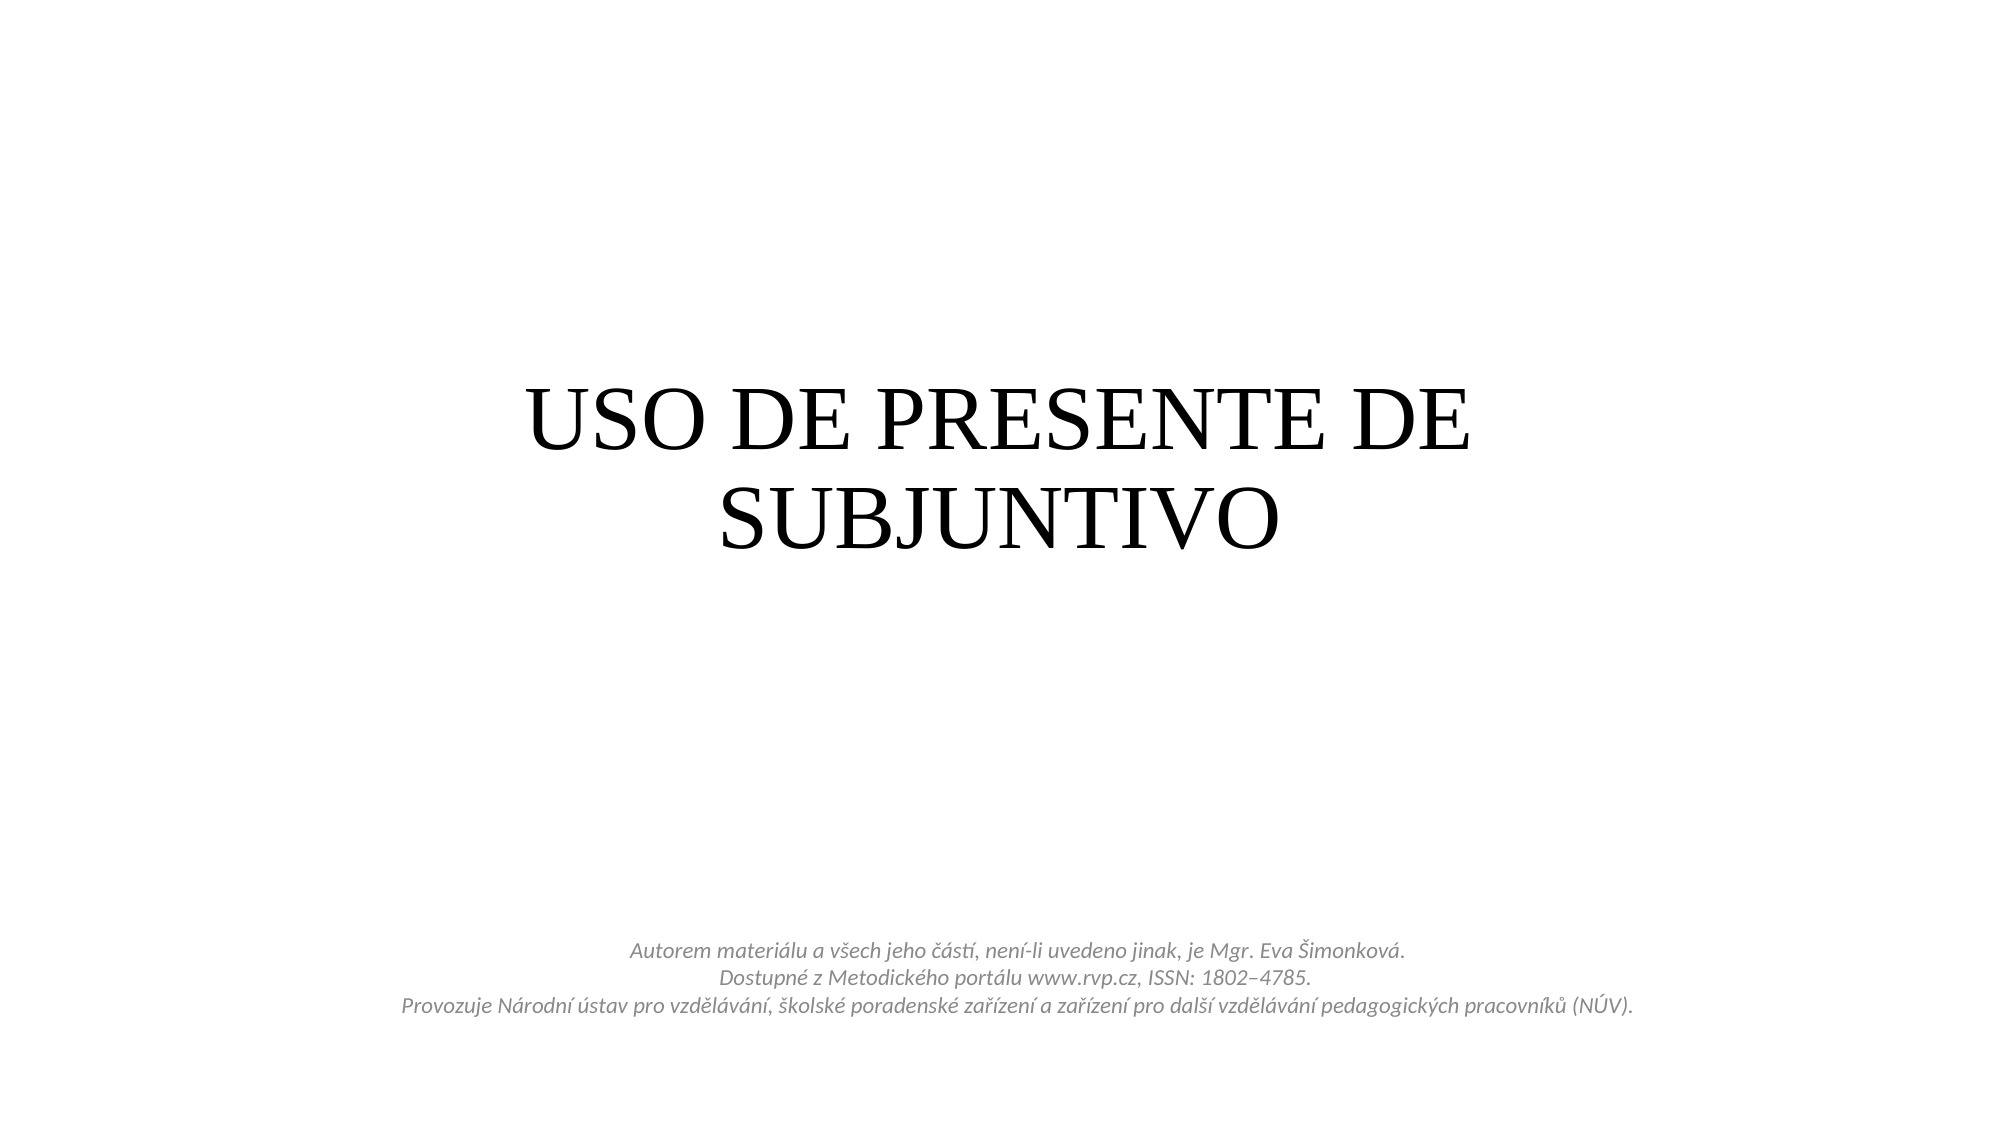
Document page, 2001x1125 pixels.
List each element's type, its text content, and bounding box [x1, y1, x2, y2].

title USO DE PRESENTE DE SUBJUNTIVO [249, 184, 1750, 576]
text_box Autorem materiálu a všech jeho částí, není-li uvedeno jinak, je Mgr. Eva Šimonková. Dostupné z Metodického portálu www.rvp.cz, ISSN: 1802–4785. Provozuje Národní ústav pro vzdělávání, školské poradenské zařízení a zařízení pro další vzdělávání pedagogických pracovníků (NÚV). [268, 928, 1769, 1088]
